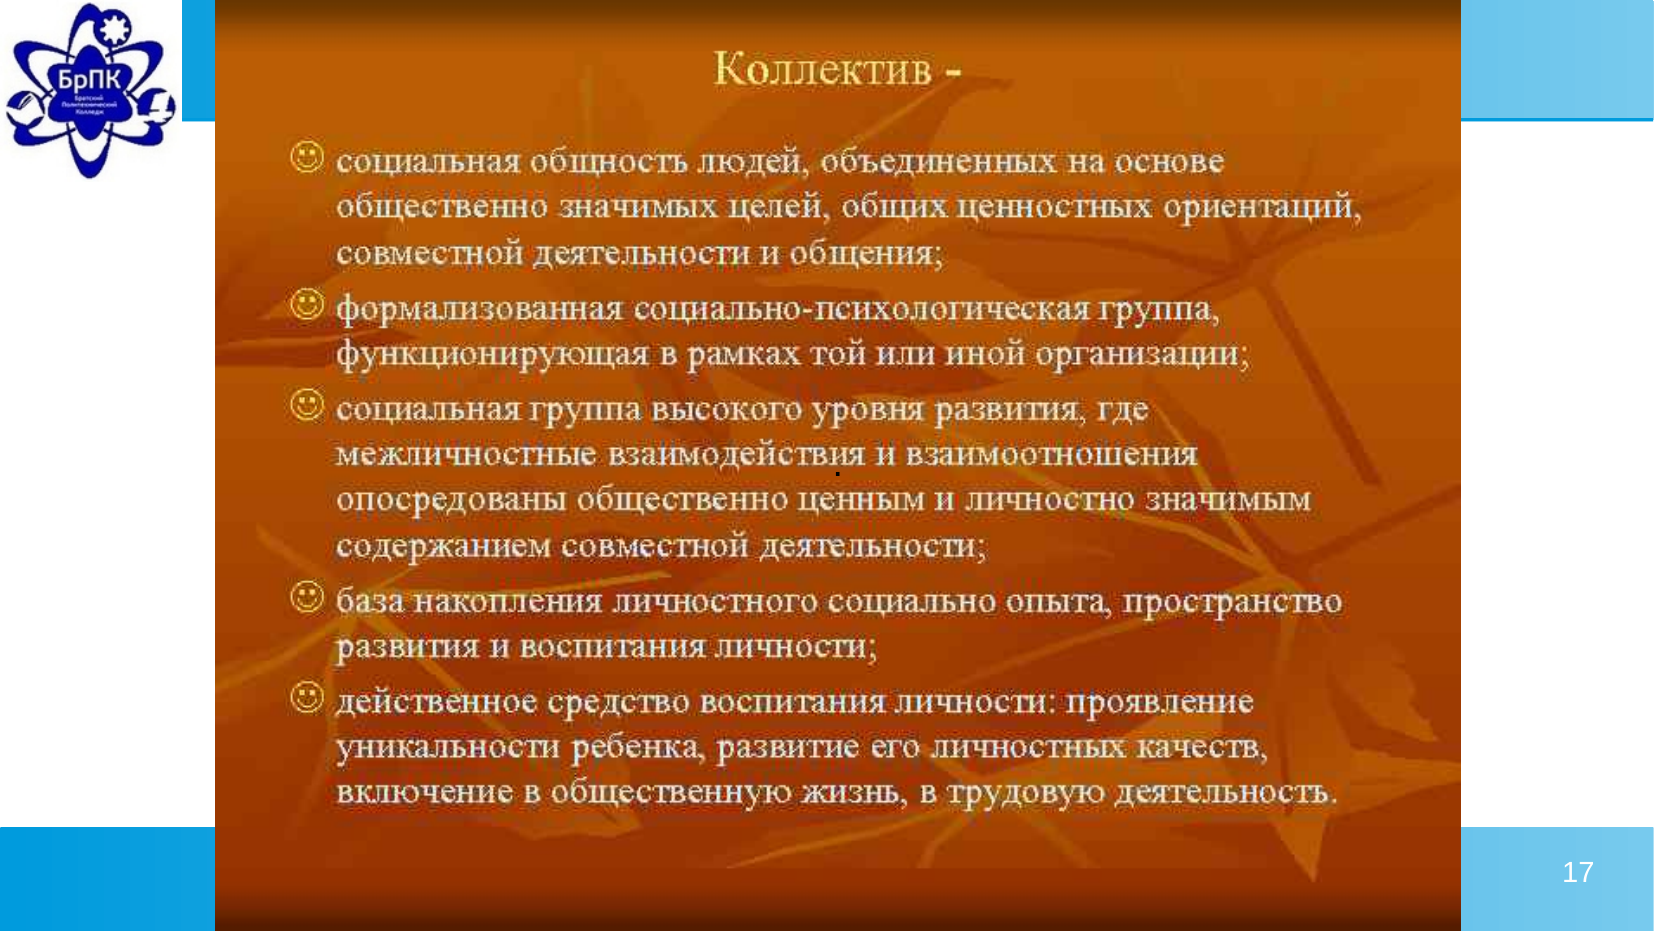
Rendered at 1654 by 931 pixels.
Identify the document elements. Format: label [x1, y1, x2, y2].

picture [215, 0, 1461, 931]
picture [0, 0, 182, 182]
